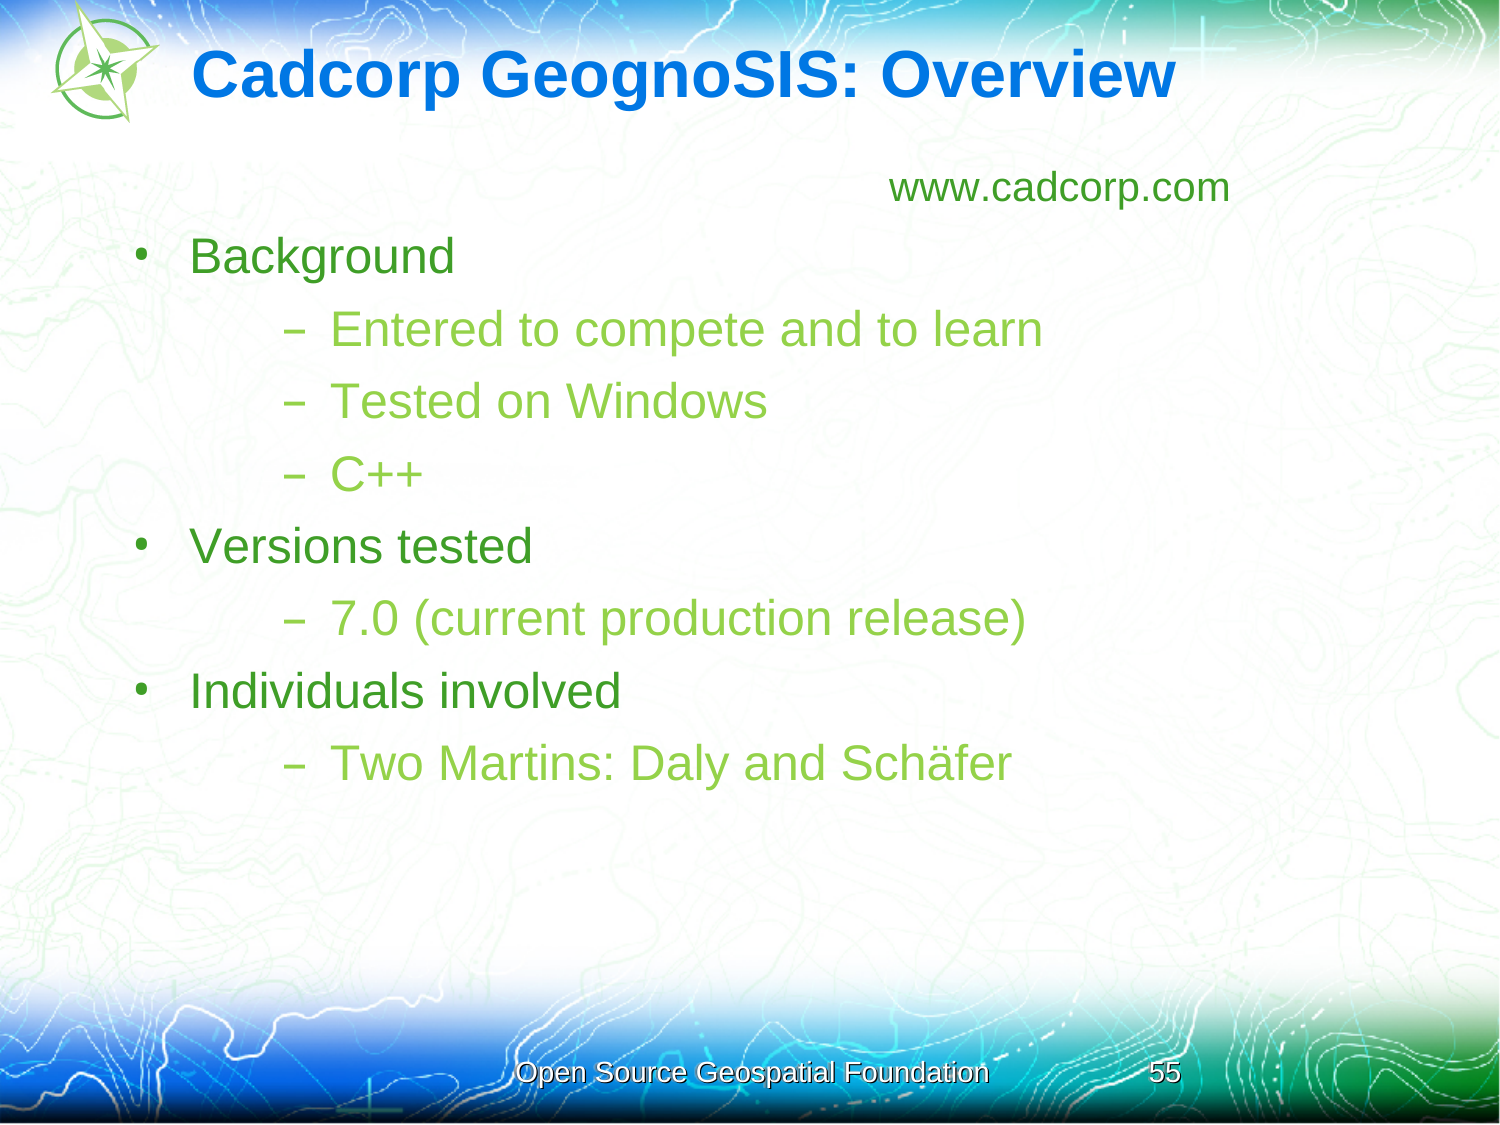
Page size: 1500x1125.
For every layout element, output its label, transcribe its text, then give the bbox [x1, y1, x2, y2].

list www.cadcorp.com Background Entered to compete and to learn Tested on Windows C++ Versions tested 7.0 (current production release) Individuals involved Two Martins: Daly and Schäfer [118, 143, 1447, 886]
text_box Open Source Geospatial Foundation [383, 1045, 1123, 1096]
text_box <number> [1134, 1045, 1447, 1112]
text_box [71, 1045, 355, 1112]
title Cadcorp GeognoSIS: Overview [177, 21, 1477, 122]
picture [0, 0, 1500, 1125]
